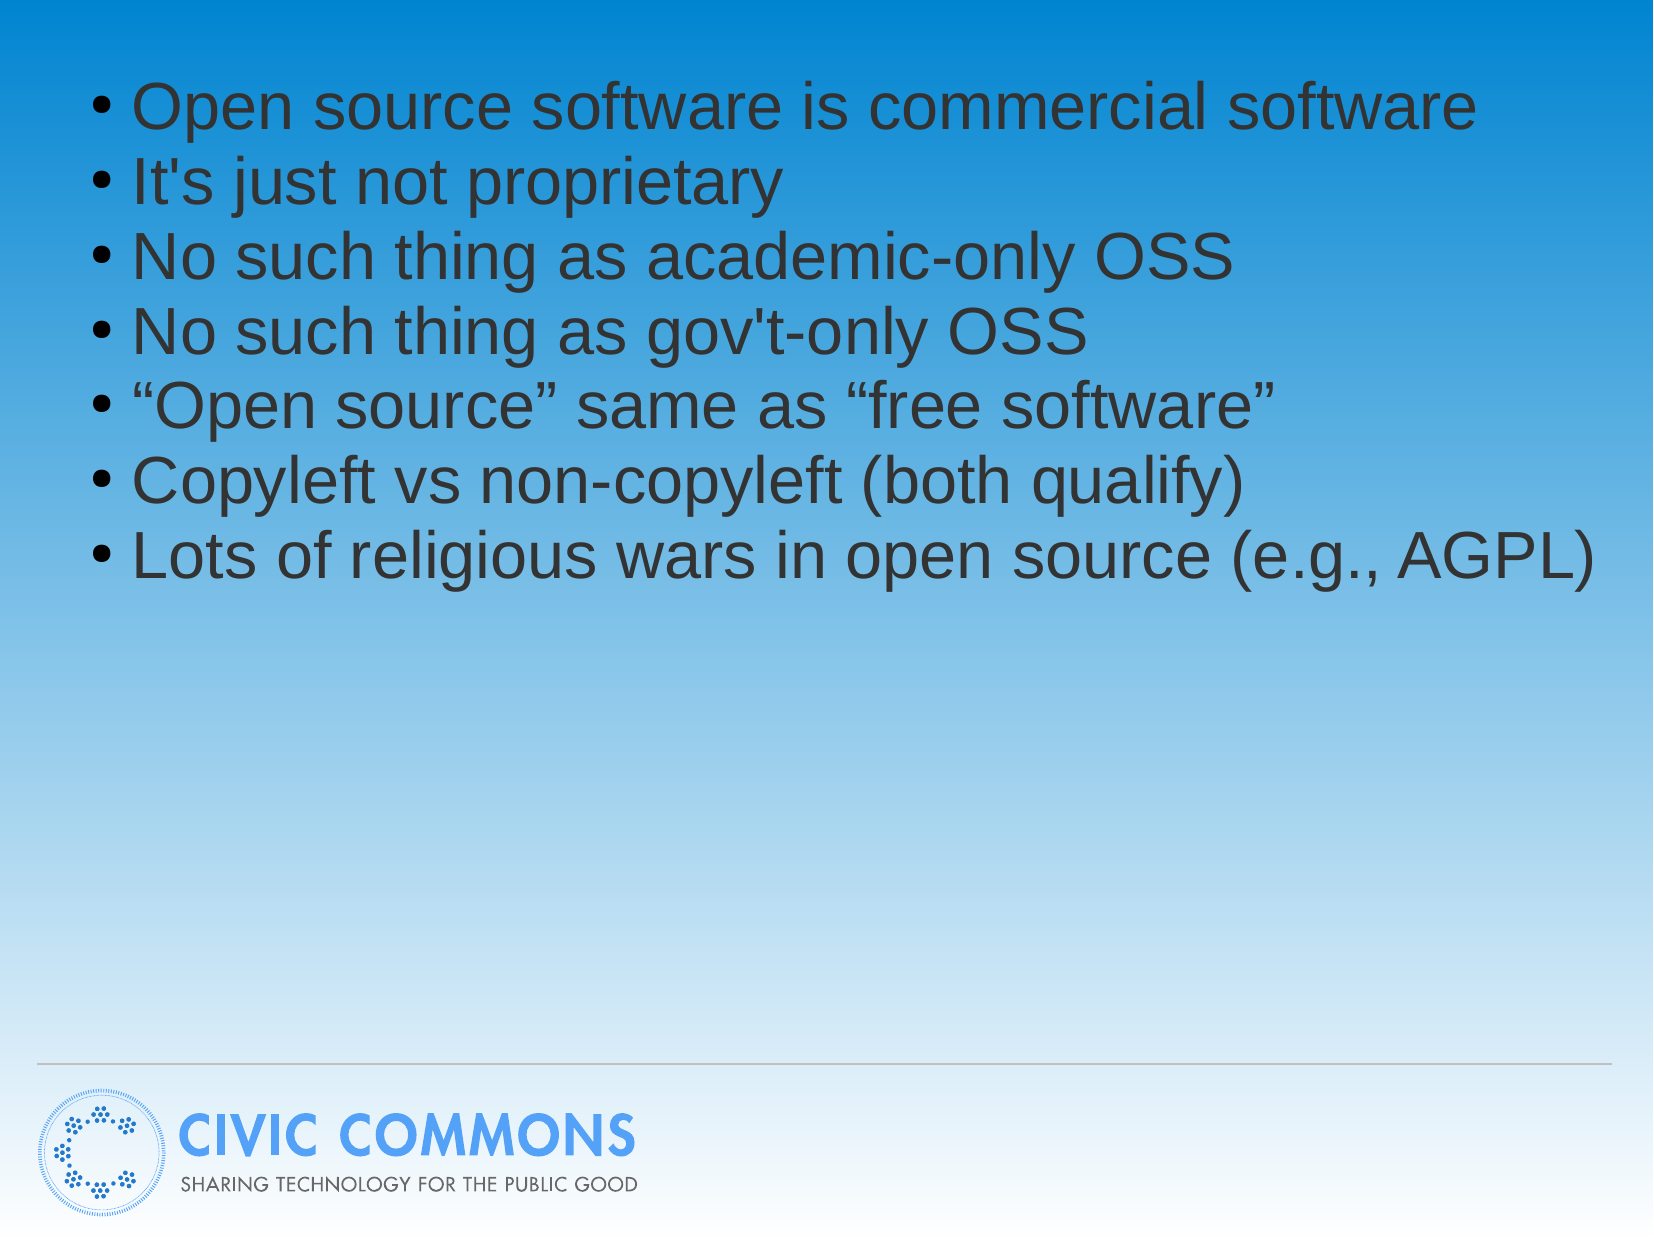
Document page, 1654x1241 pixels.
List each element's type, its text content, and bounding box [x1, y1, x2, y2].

picture [0, 1056, 689, 1241]
text_box Open source software is commercial software It's just not proprietary No such thing as academic-only OSS No such thing as gov't-only OSS “Open source” same as “free software” Copyleft vs non-copyleft (both qualify) Lots of religious wars in open source (e.g., AGPL) [75, 62, 1619, 601]
